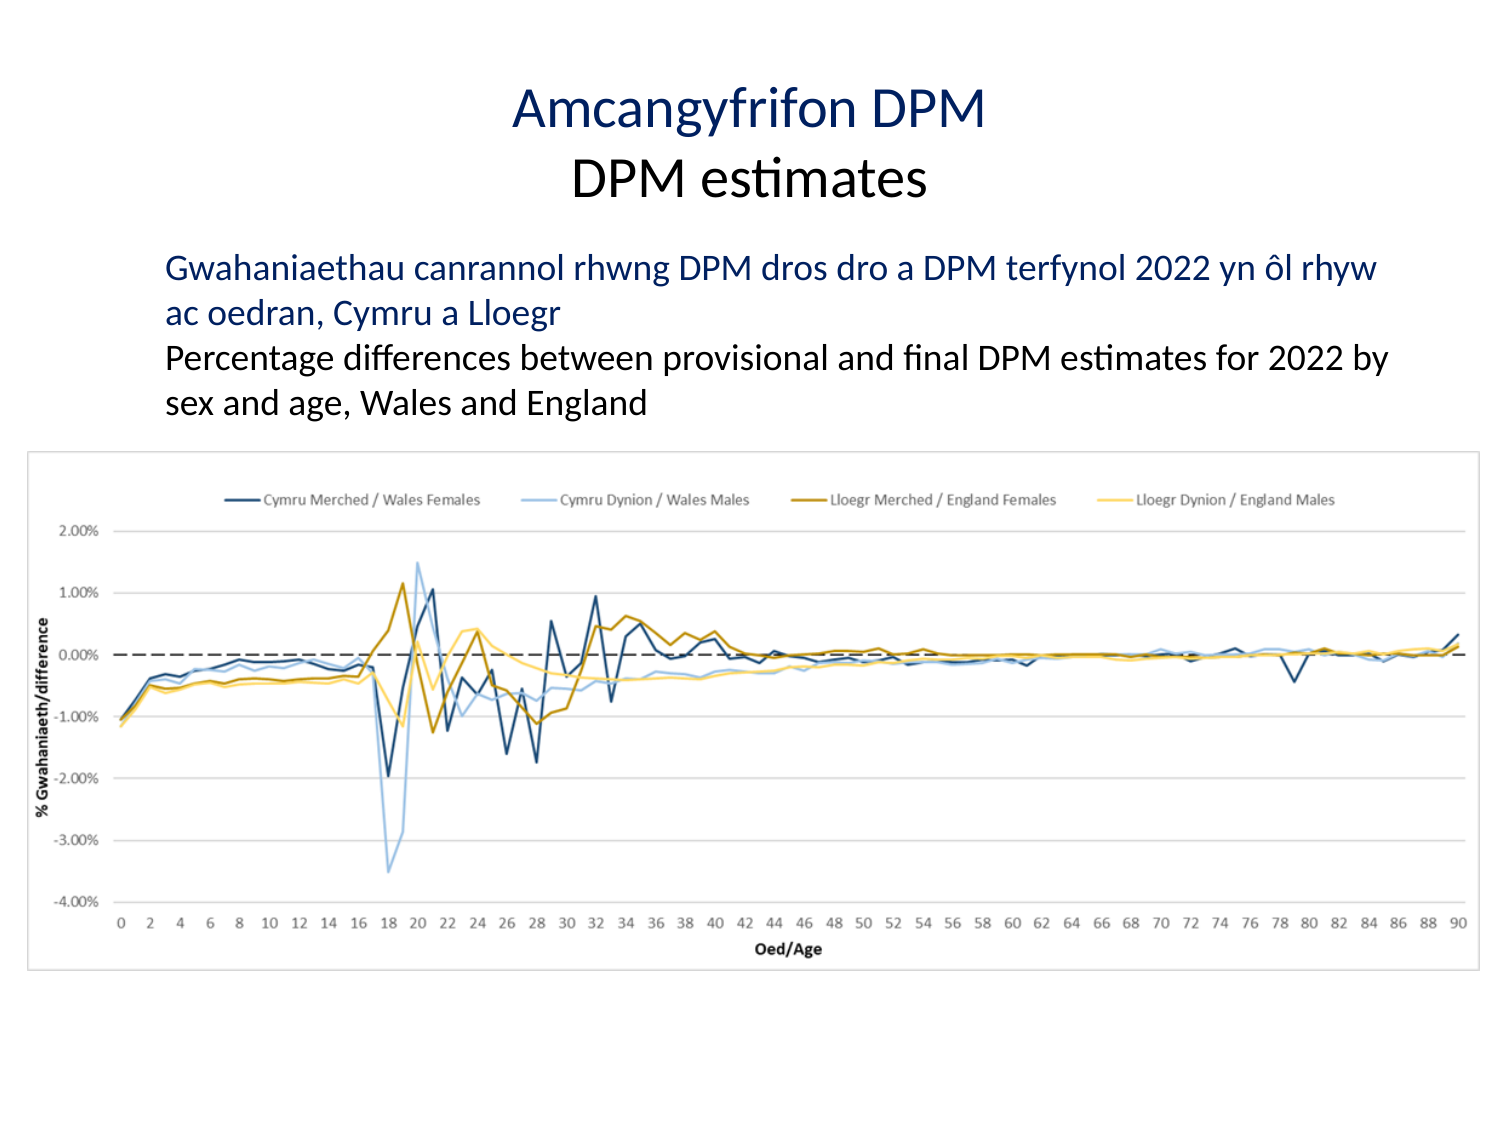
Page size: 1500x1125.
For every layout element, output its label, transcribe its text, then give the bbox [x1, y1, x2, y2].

text_box Gwahaniaethau canrannol rhwng DPM dros dro a DPM terfynol 2022 yn ôl rhyw ac oedran, Cymru a Lloegr Percentage differences between provisional and final DPM estimates for 2022 by sex and age, Wales and England [150, 235, 1416, 433]
title Amcangyfrifon DPM DPM estimates [75, 45, 1426, 233]
picture [27, 451, 1480, 971]
